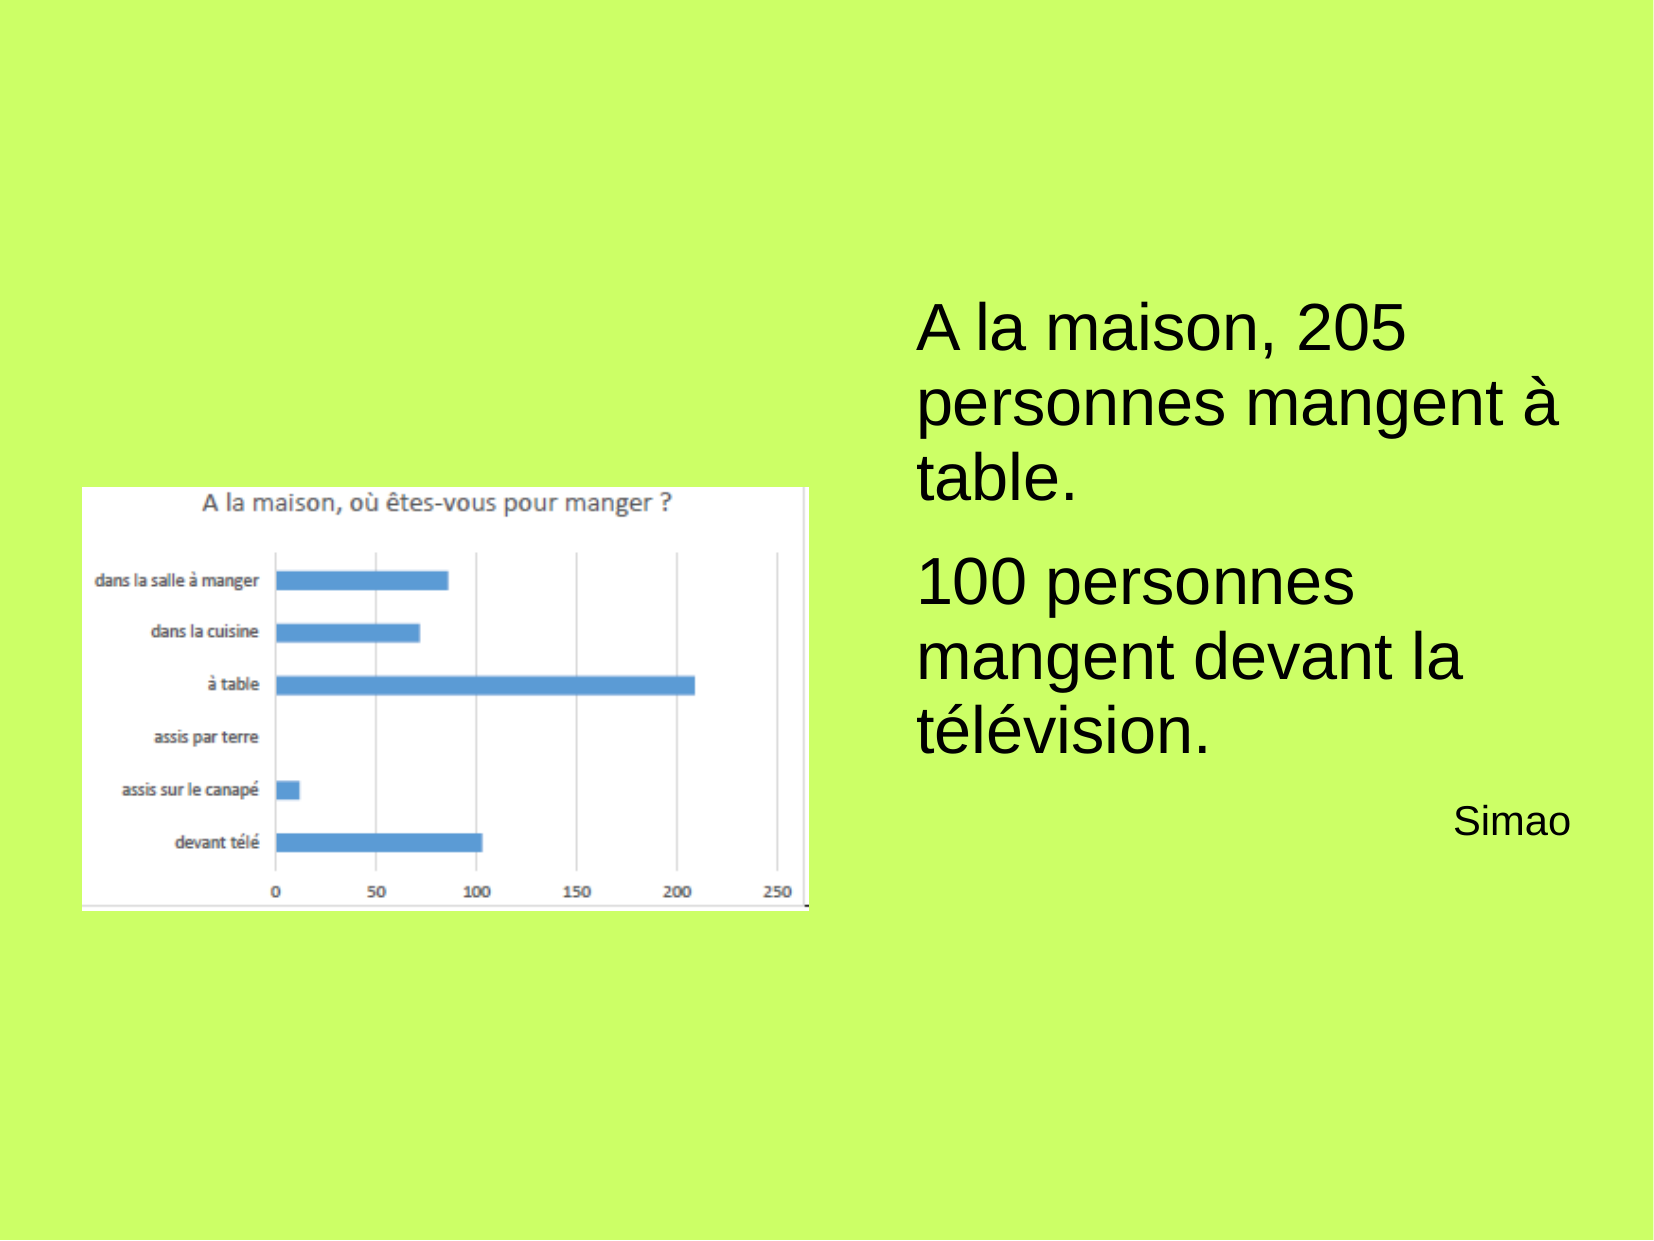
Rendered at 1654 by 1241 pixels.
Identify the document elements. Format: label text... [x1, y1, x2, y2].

list A la maison, 205 personnes mangent à table. 100 personnes mangent devant la télévision. Simao [845, 290, 1572, 1109]
picture [82, 487, 809, 911]
